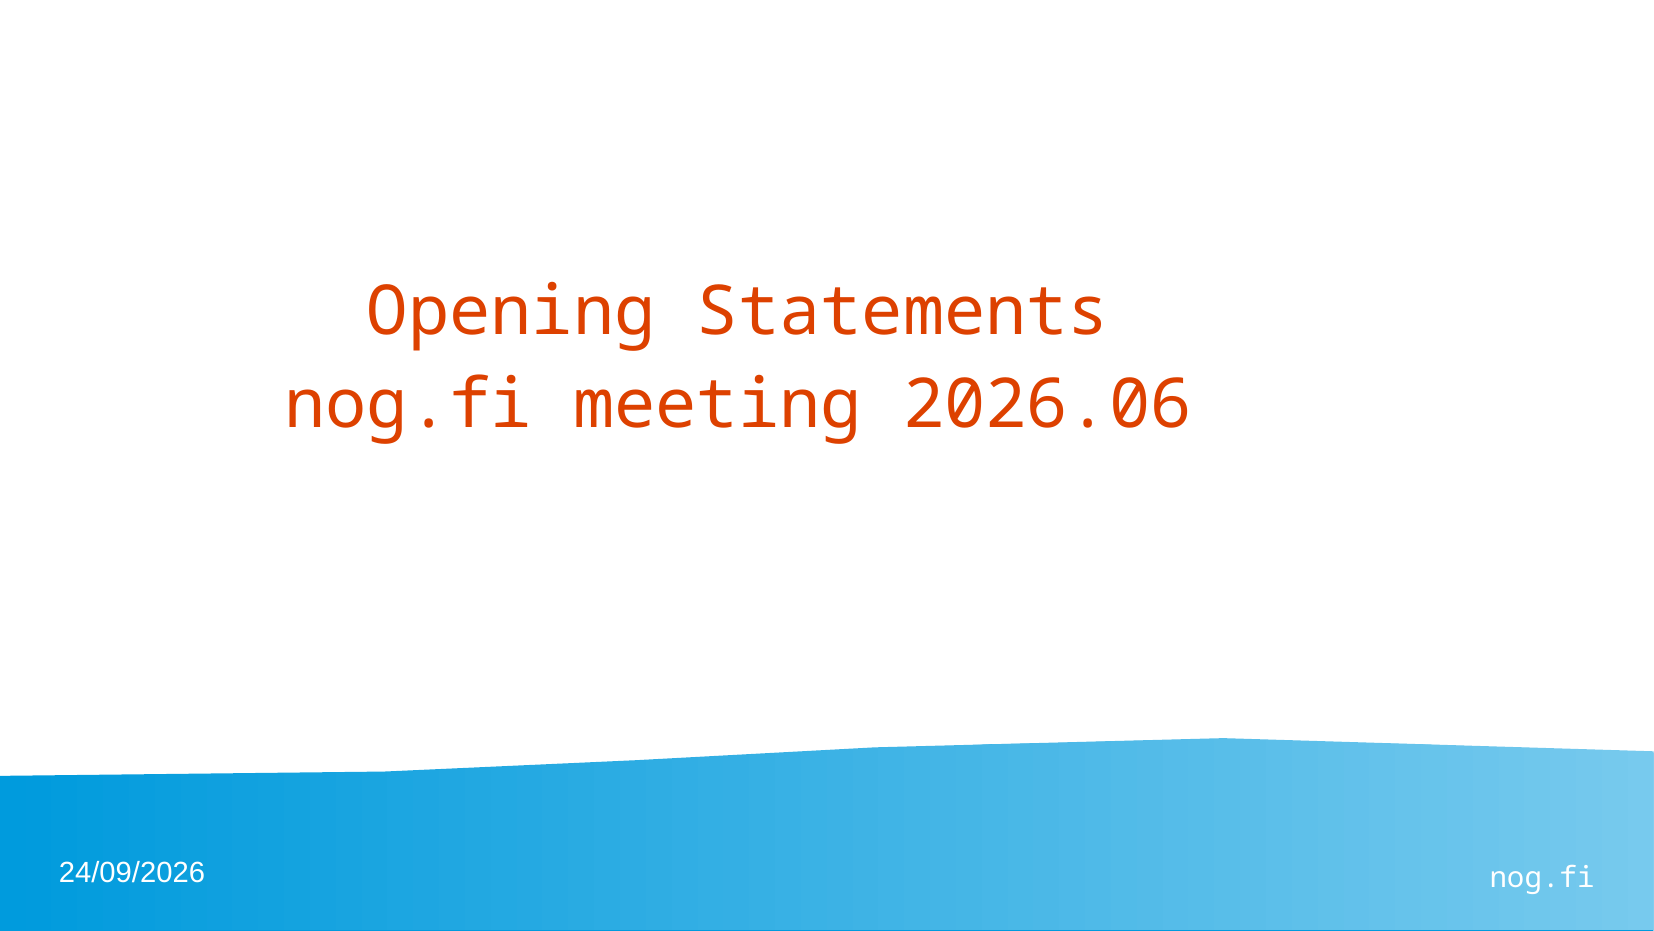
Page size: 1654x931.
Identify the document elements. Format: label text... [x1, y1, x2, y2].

title Opening Statements nog.fi meeting 2026.06 [0, 265, 1477, 443]
